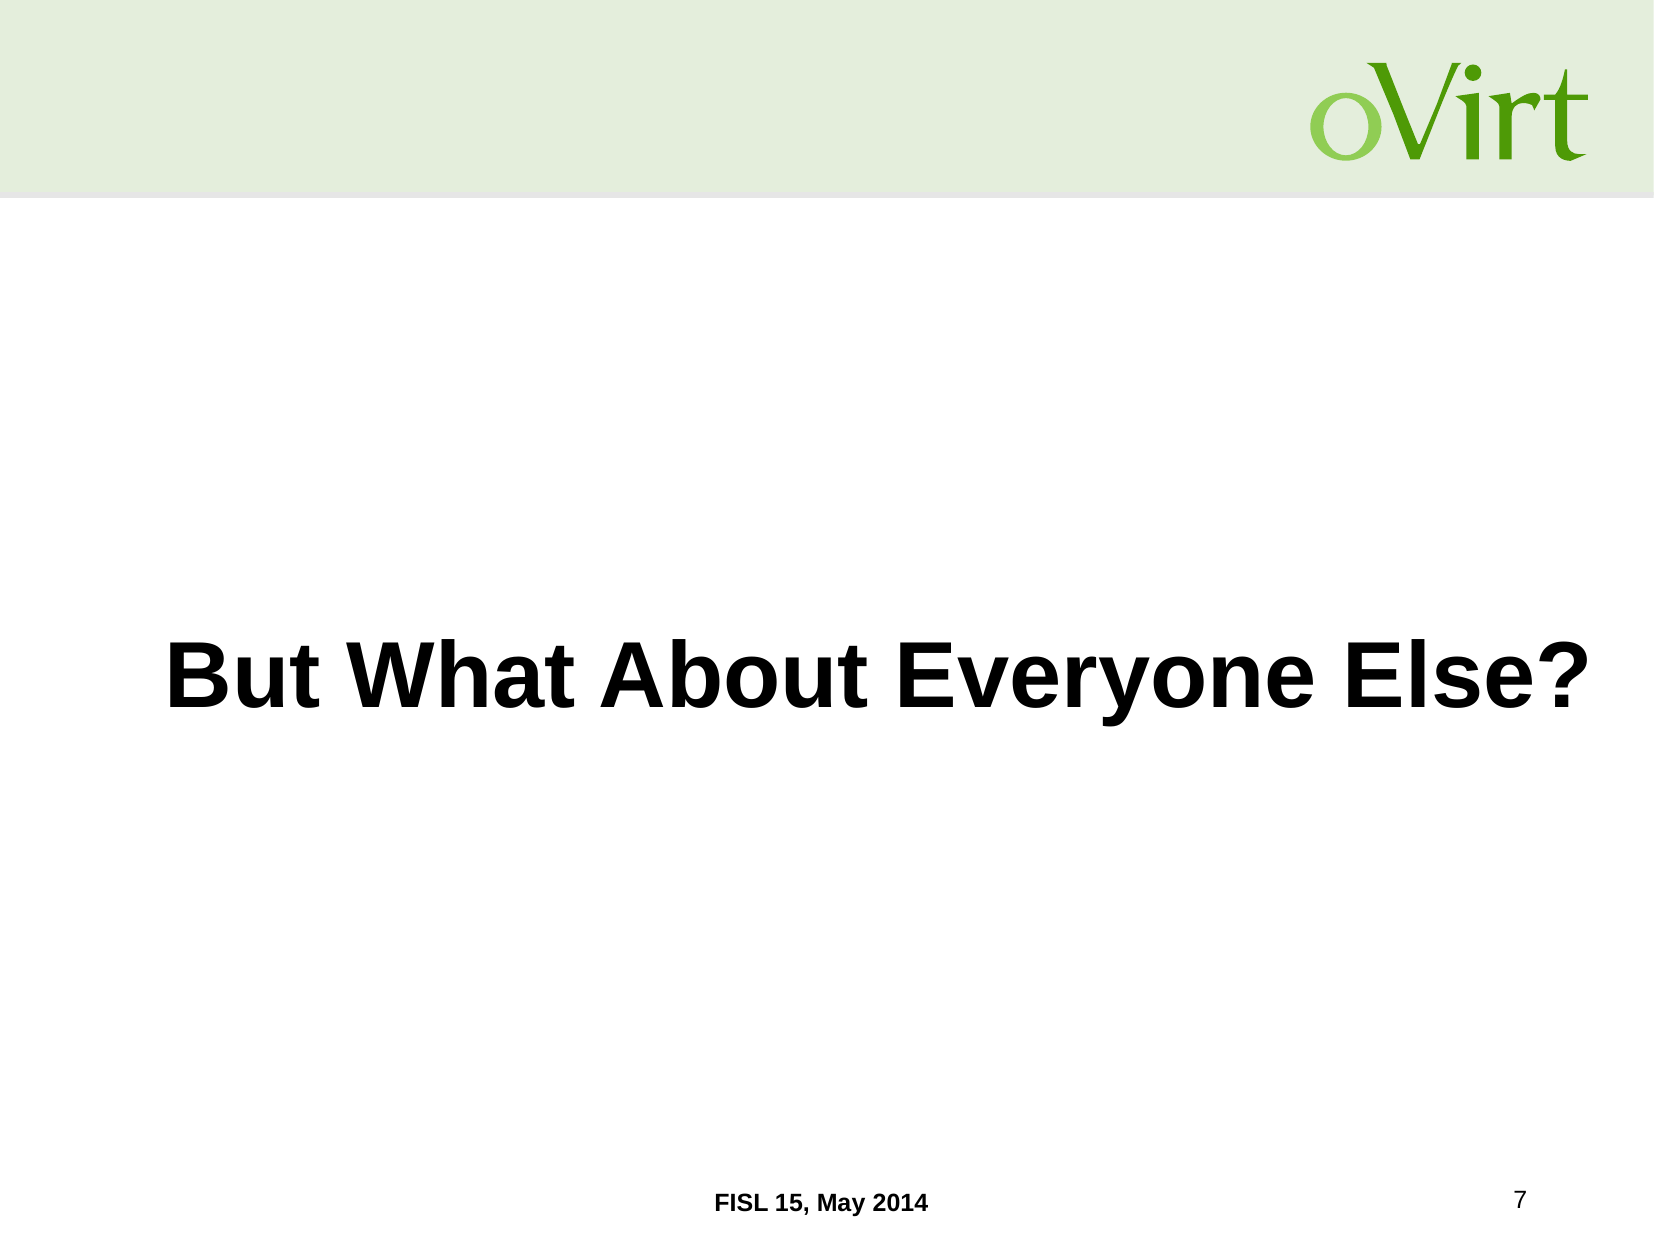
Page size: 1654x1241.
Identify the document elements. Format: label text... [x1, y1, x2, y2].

text_box But What About Everyone Else? [150, 615, 1654, 750]
